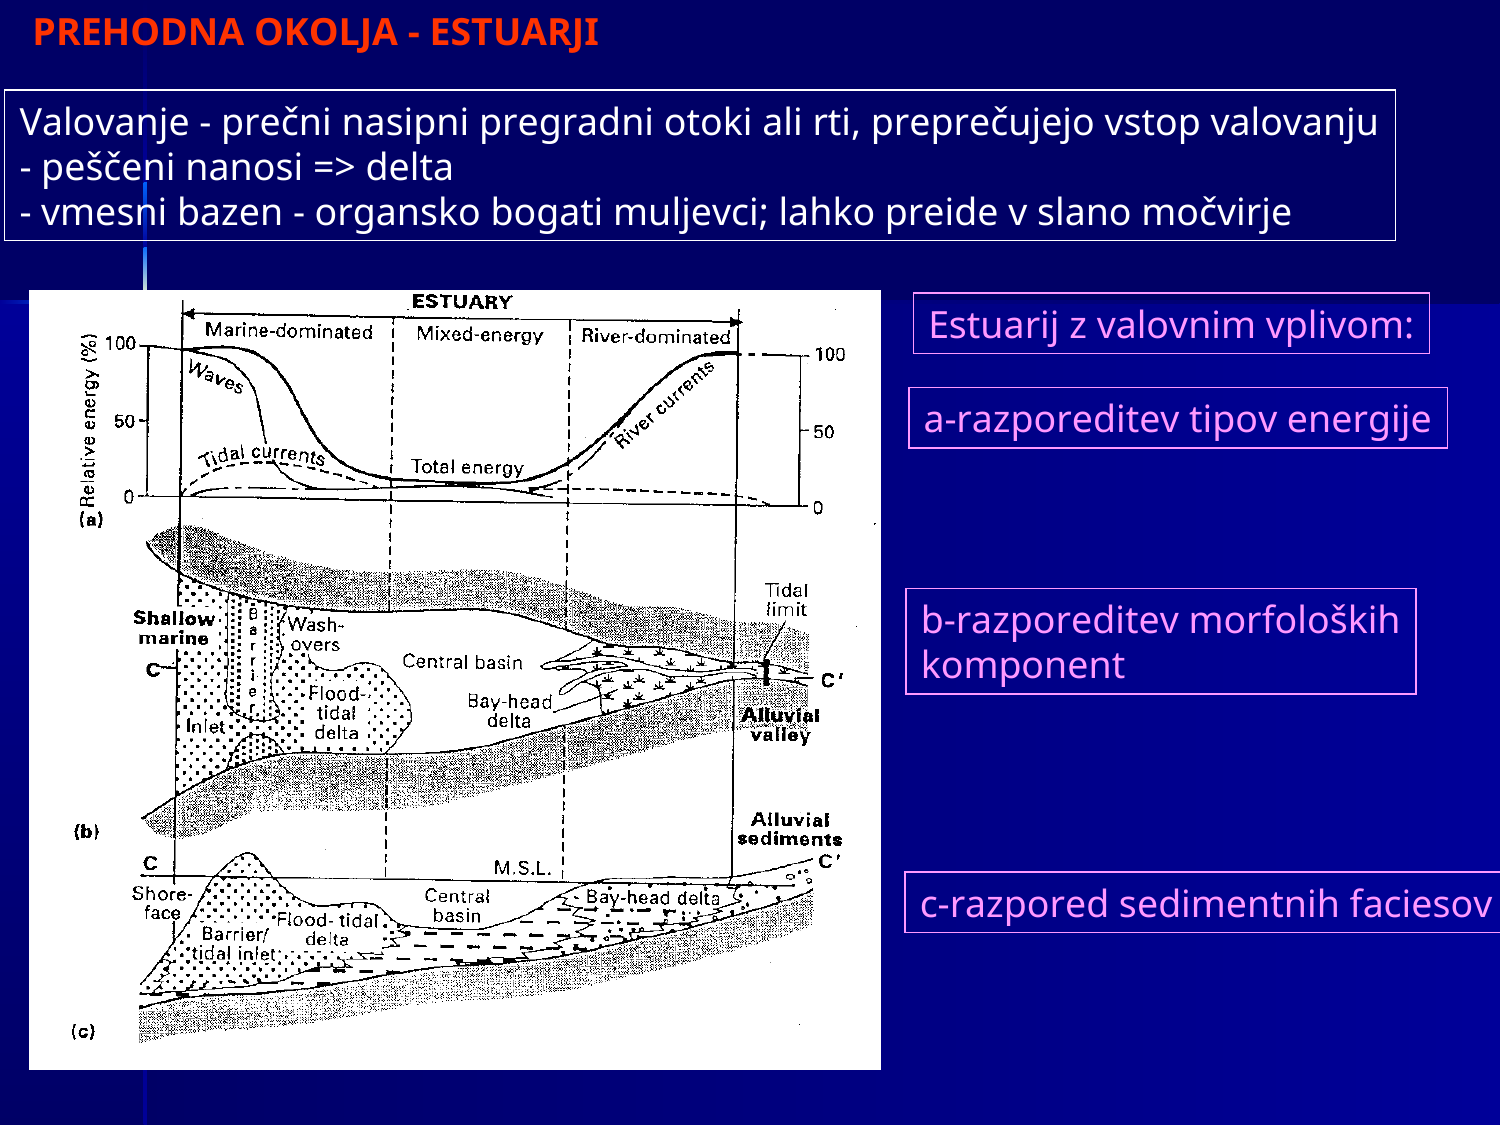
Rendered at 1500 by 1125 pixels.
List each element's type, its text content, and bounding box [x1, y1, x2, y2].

picture [29, 290, 881, 1070]
text_box Valovanje - prečni nasipni pregradni otoki ali rti, preprečujejo vstop valovanju - peščeni nanosi => delta - vmesni bazen - organsko bogati muljevci; lahko preide v slano močvirje [4, 90, 1396, 241]
text_box a-razporeditev tipov energije [908, 387, 1448, 449]
text_box c-razpored sedimentnih faciesov [905, 872, 1500, 933]
text_box Estuarij z valovnim vplivom: [913, 293, 1430, 354]
text_box b-razporeditev morfoloških komponent [906, 588, 1417, 694]
text_box PREHODNA OKOLJA - ESTUARJI [17, 0, 615, 61]
